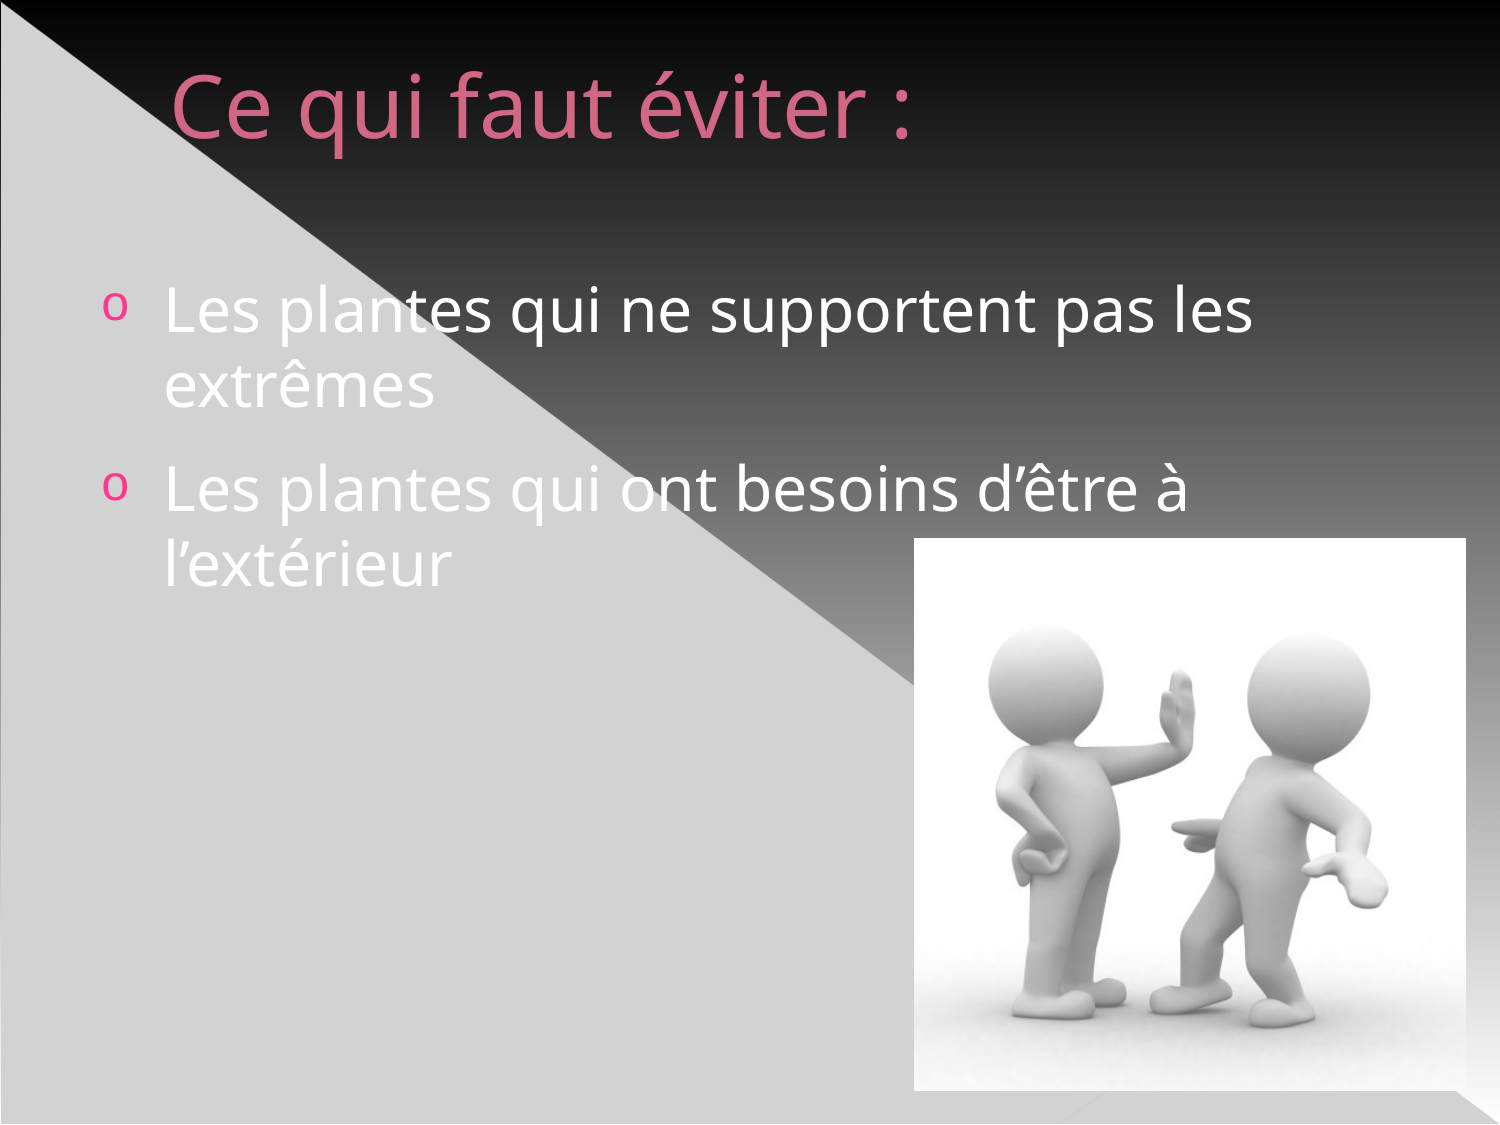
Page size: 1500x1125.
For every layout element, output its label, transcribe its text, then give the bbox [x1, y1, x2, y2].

picture [914, 538, 1466, 1091]
list Les plantes qui ne supportent pas les extrêmes Les plantes qui ont besoins d’être à l’extérieur [75, 262, 1425, 481]
title Ce qui faut éviter : [75, 43, 1425, 262]
